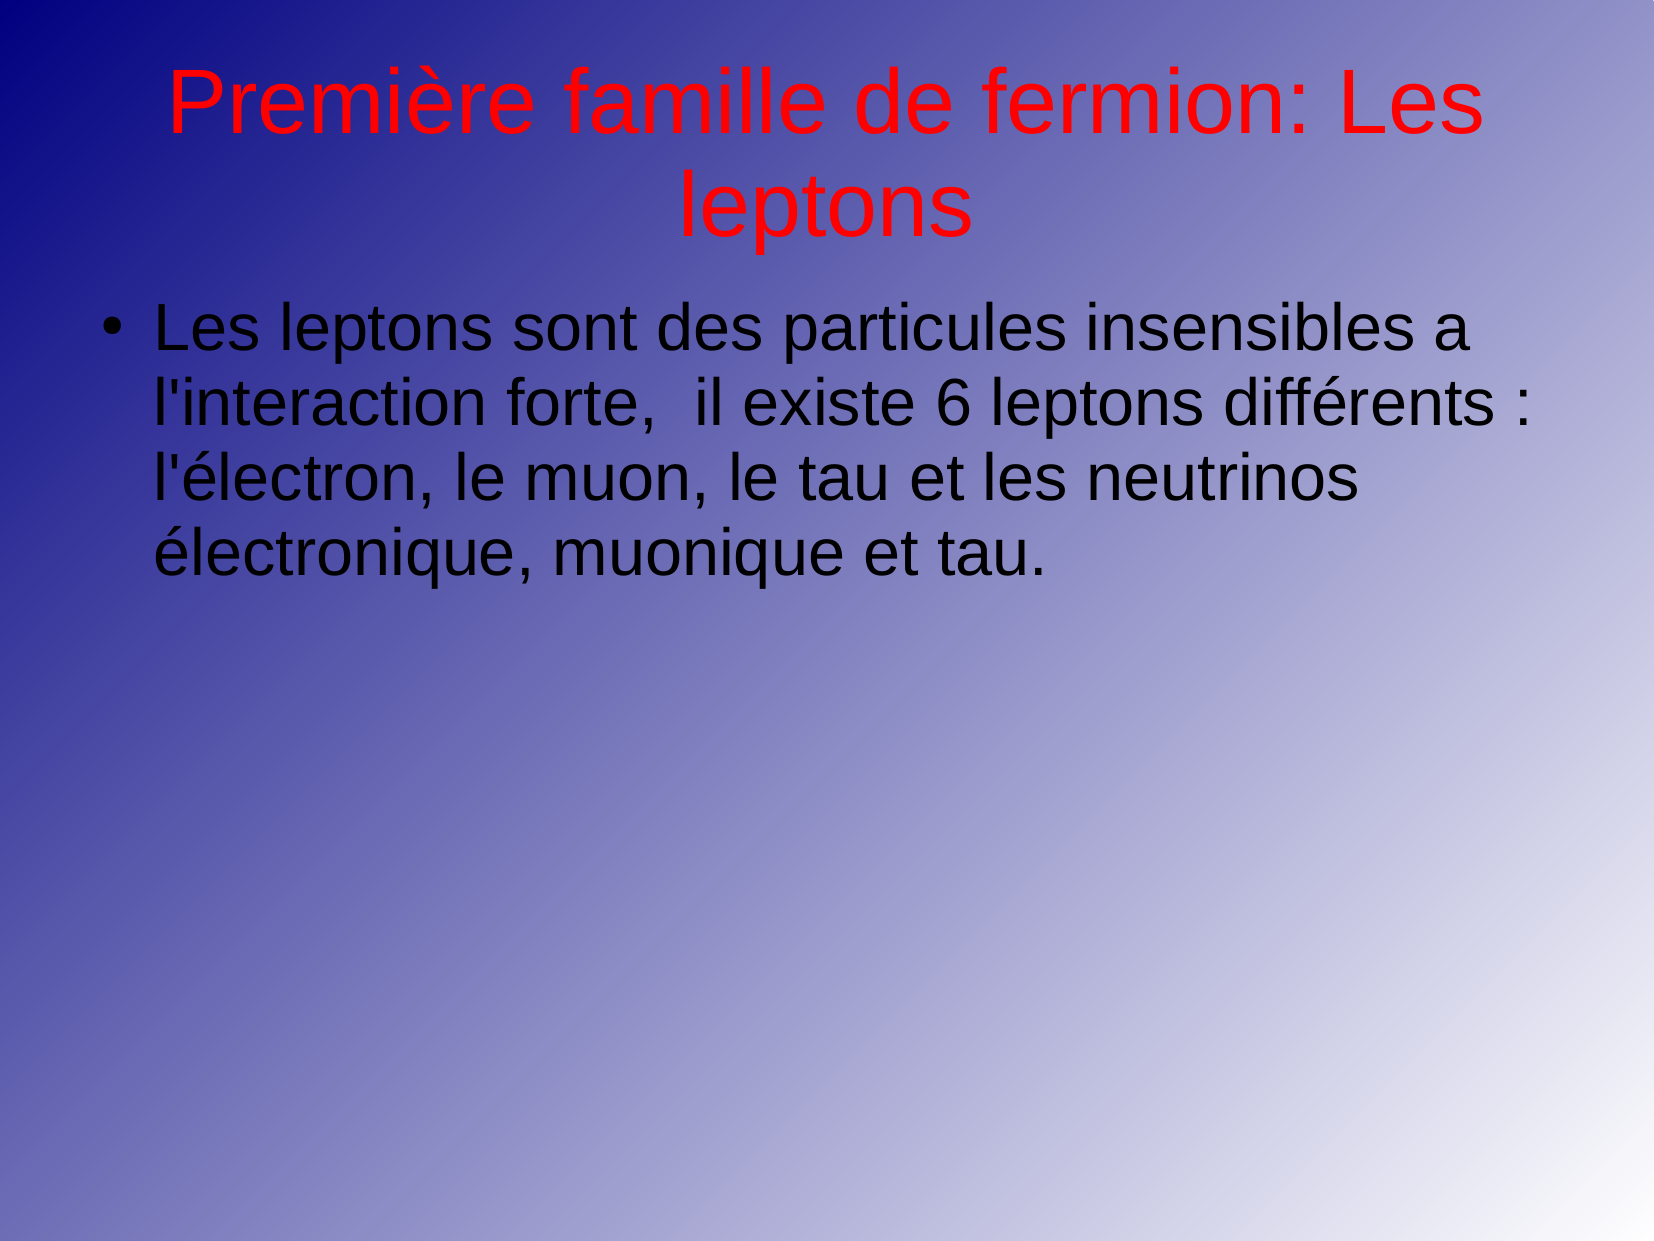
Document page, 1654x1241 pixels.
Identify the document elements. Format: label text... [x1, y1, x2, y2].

title Première famille de fermion: Les leptons [82, 49, 1571, 57]
list Les leptons sont des particules insensibles a l'interaction forte, il existe 6 leptons différents : l'électron, le muon, le tau et les neutrinos électronique, muonique et tau. [82, 290, 1571, 327]
